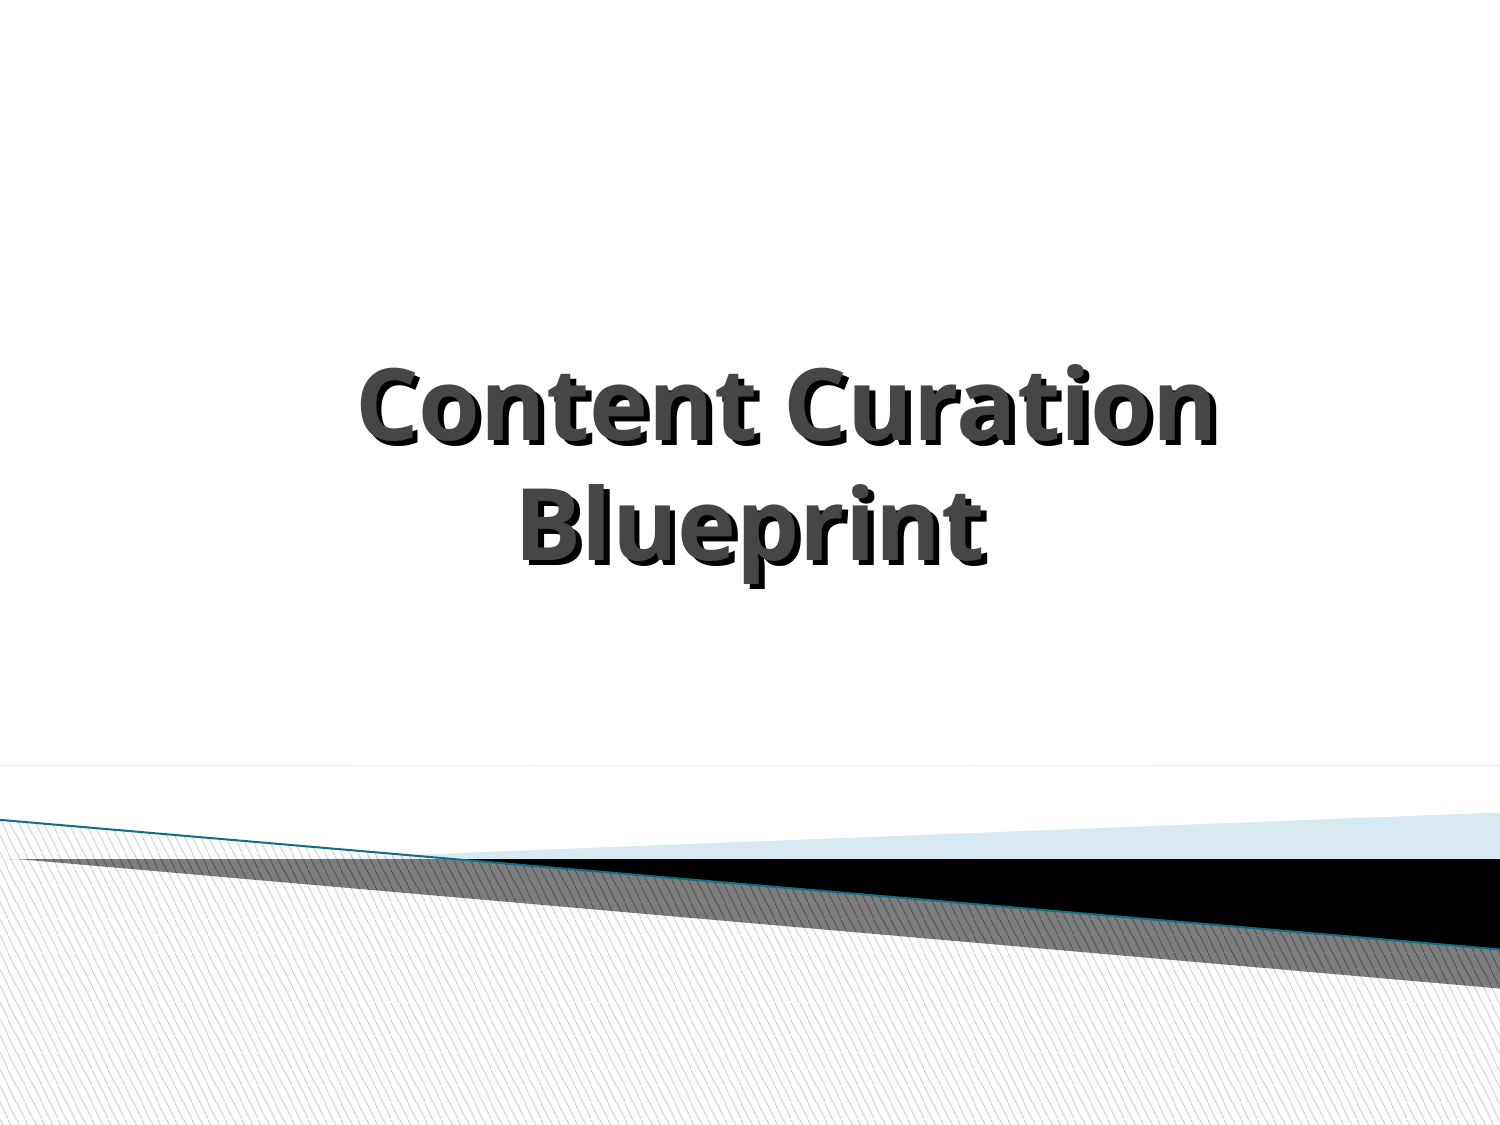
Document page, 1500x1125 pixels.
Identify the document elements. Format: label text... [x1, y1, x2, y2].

title Content Curation Blueprint [112, 287, 1388, 588]
